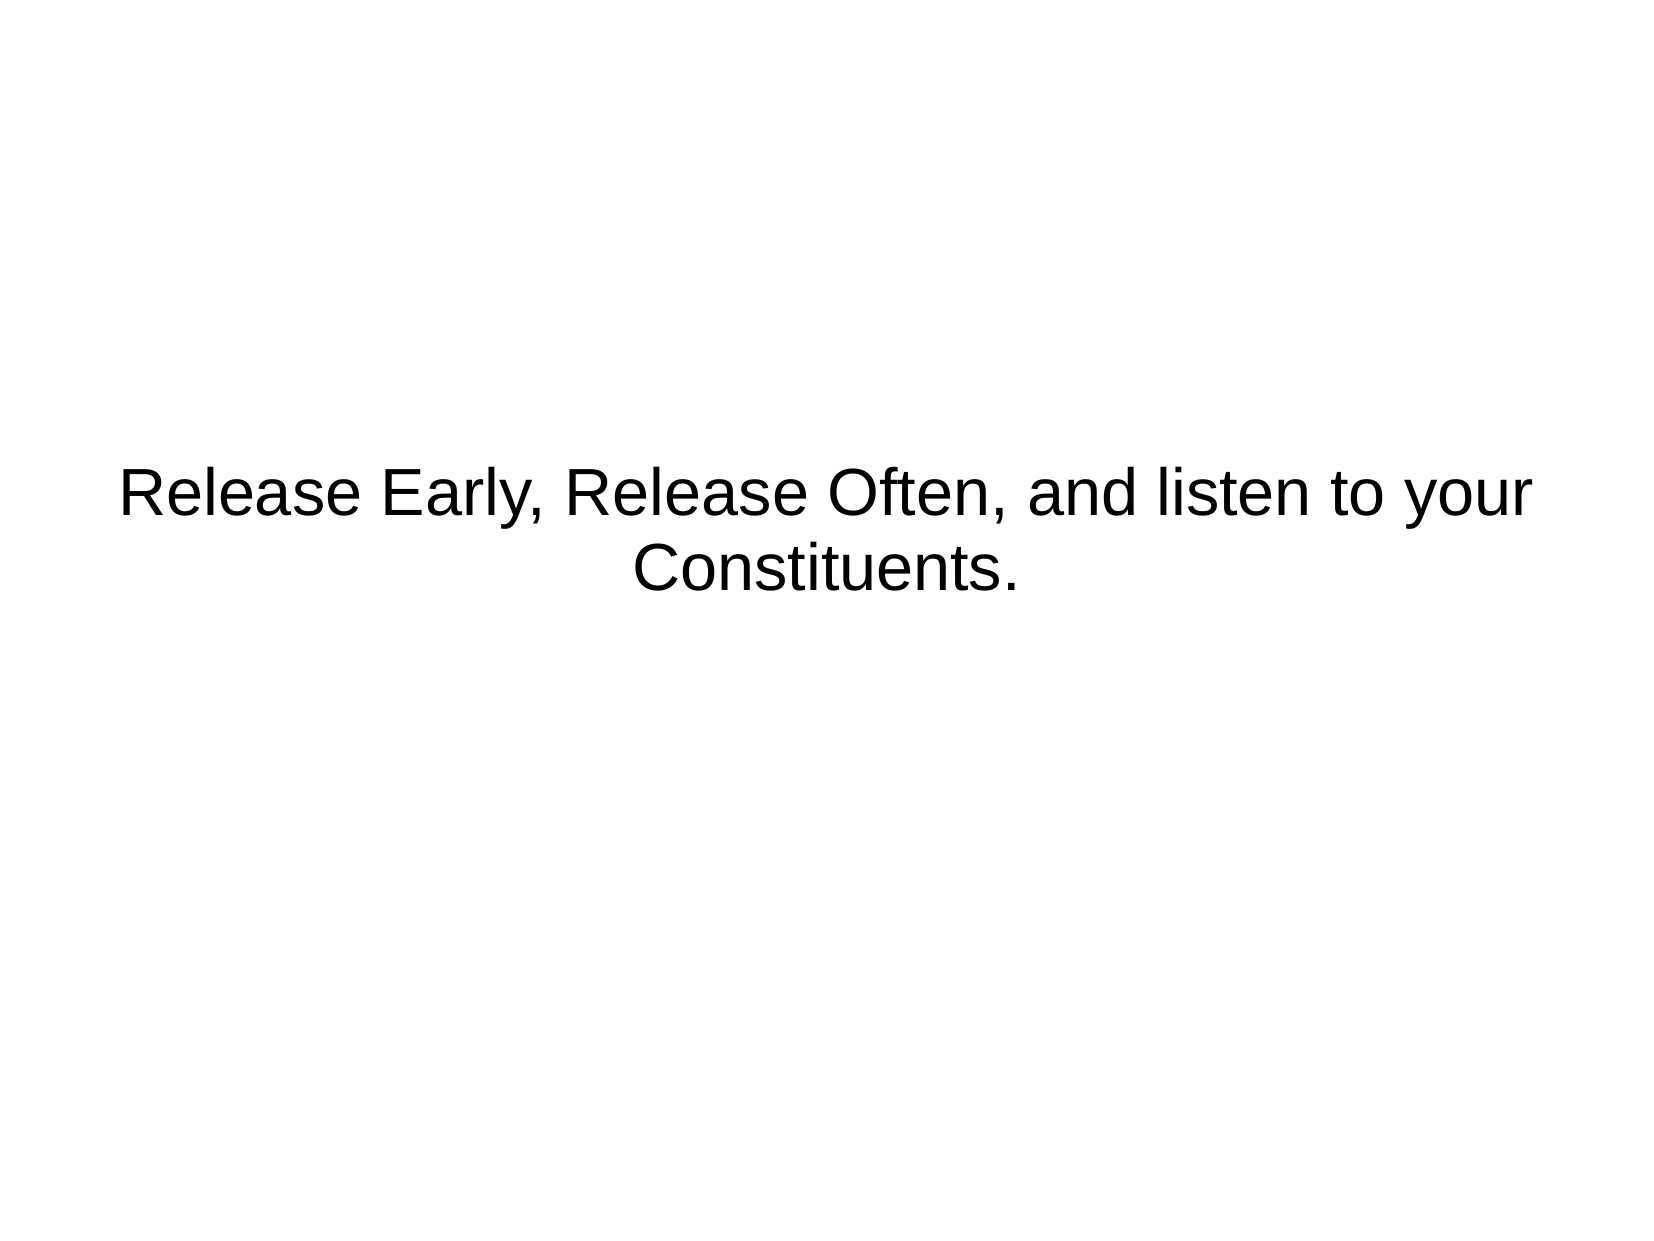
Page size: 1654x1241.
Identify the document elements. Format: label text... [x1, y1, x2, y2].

subtitle Release Early, Release Often, and listen to your Constituents. [82, 49, 1571, 1010]
